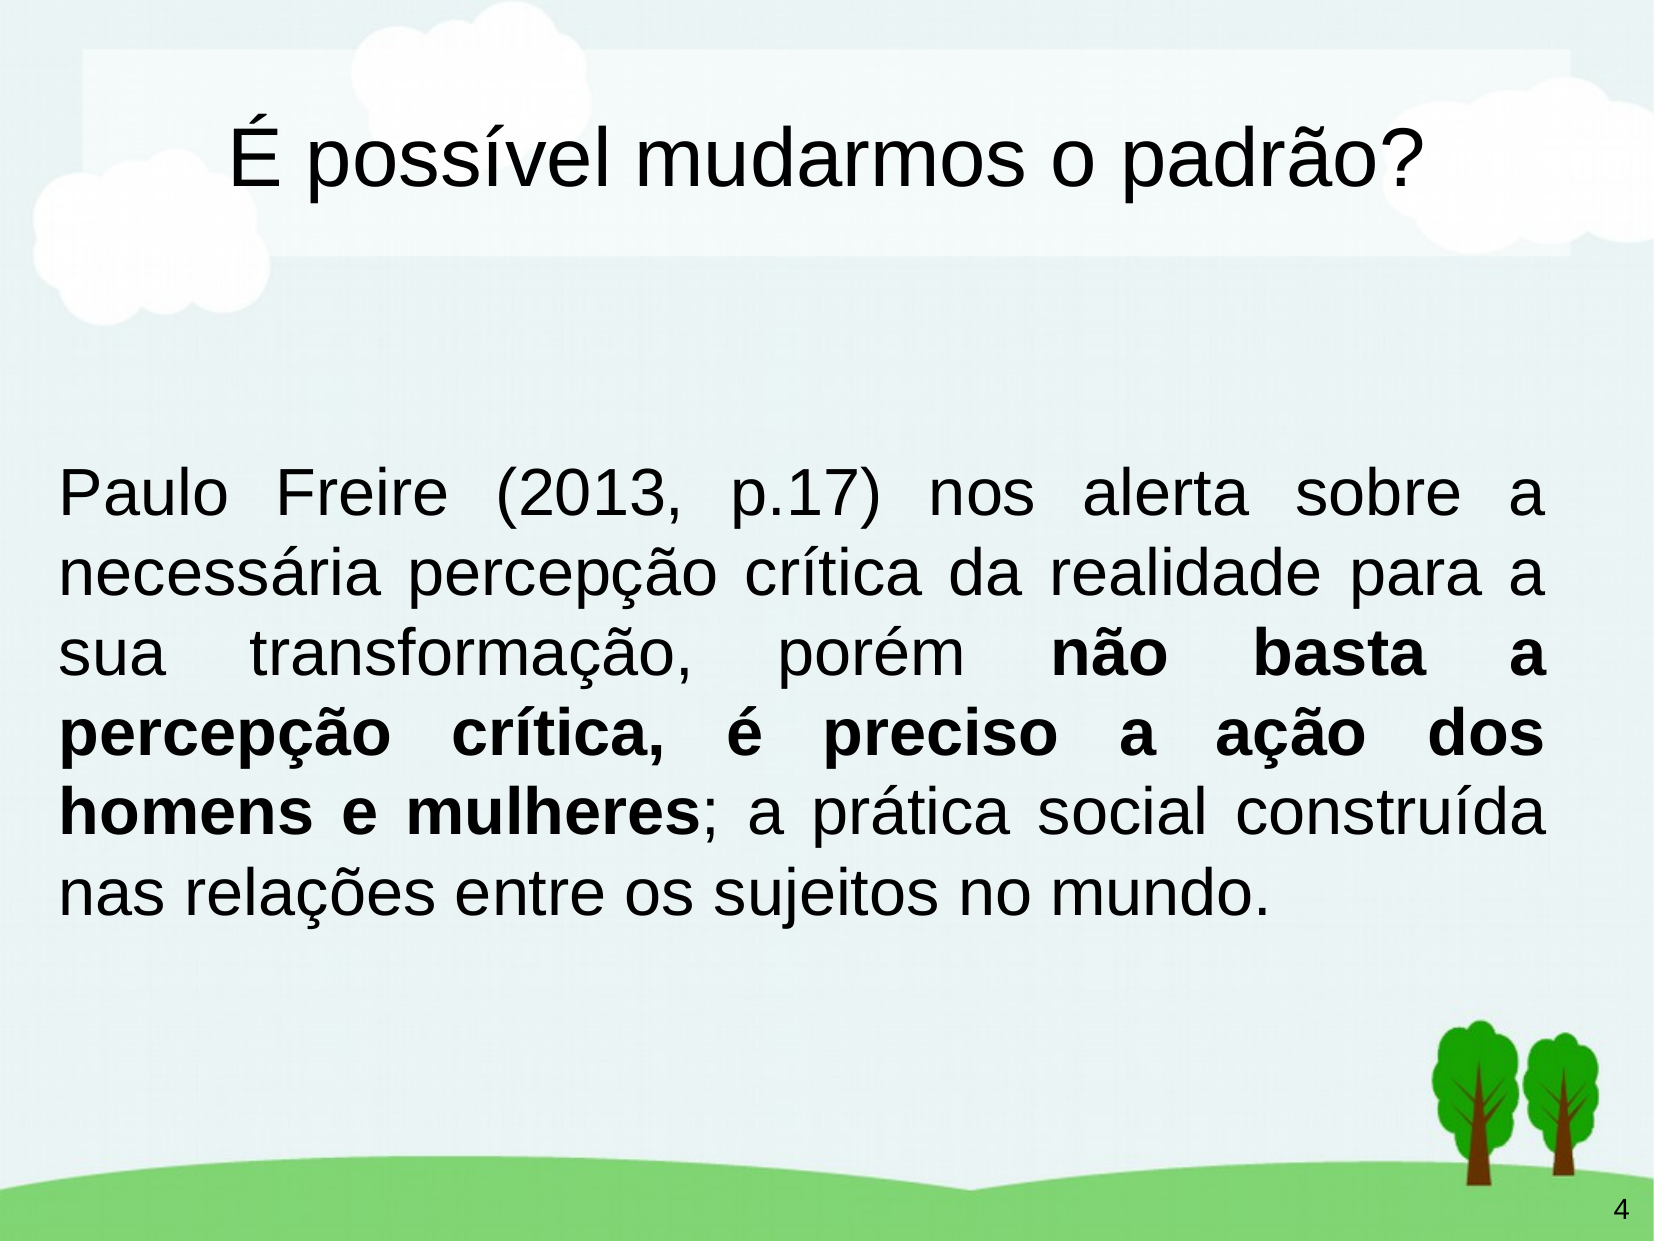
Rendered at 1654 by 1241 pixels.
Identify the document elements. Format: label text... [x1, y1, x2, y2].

subtitle Paulo Freire (2013, p.17) nos alerta sobre a necessária percepção crítica da realidade para a sua transformação, porém não basta a percepção crítica, é preciso a ação dos homens e mulheres; a prática social construída nas relações entre os sujeitos no mundo. [59, 290, 1548, 1087]
title É possível mudarmos o padrão? [82, 49, 1571, 257]
picture [0, 0, 1654, 1241]
